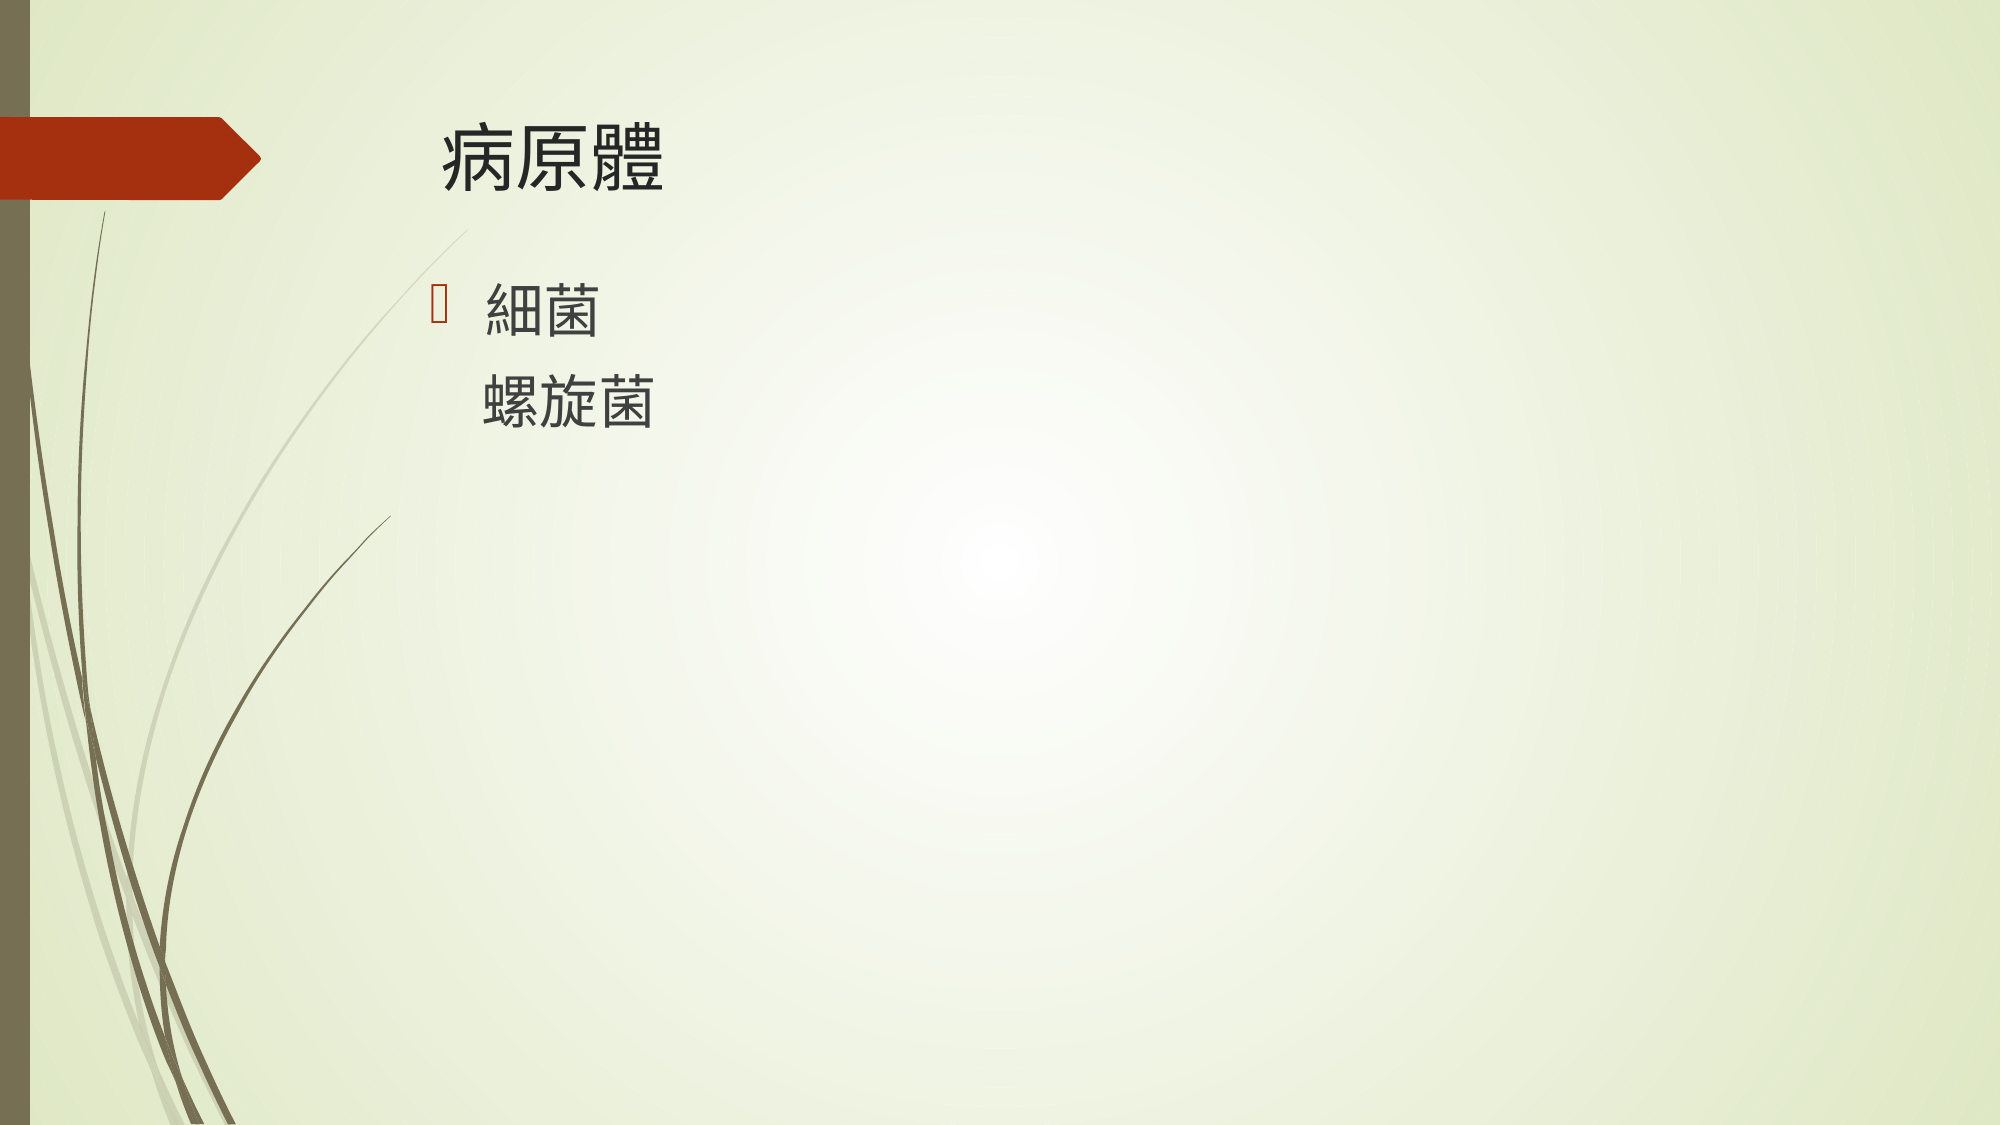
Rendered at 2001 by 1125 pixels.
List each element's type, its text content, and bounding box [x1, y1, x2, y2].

title 病原體 [425, 102, 1888, 313]
list 細菌 螺旋菌 [414, 267, 1878, 887]
